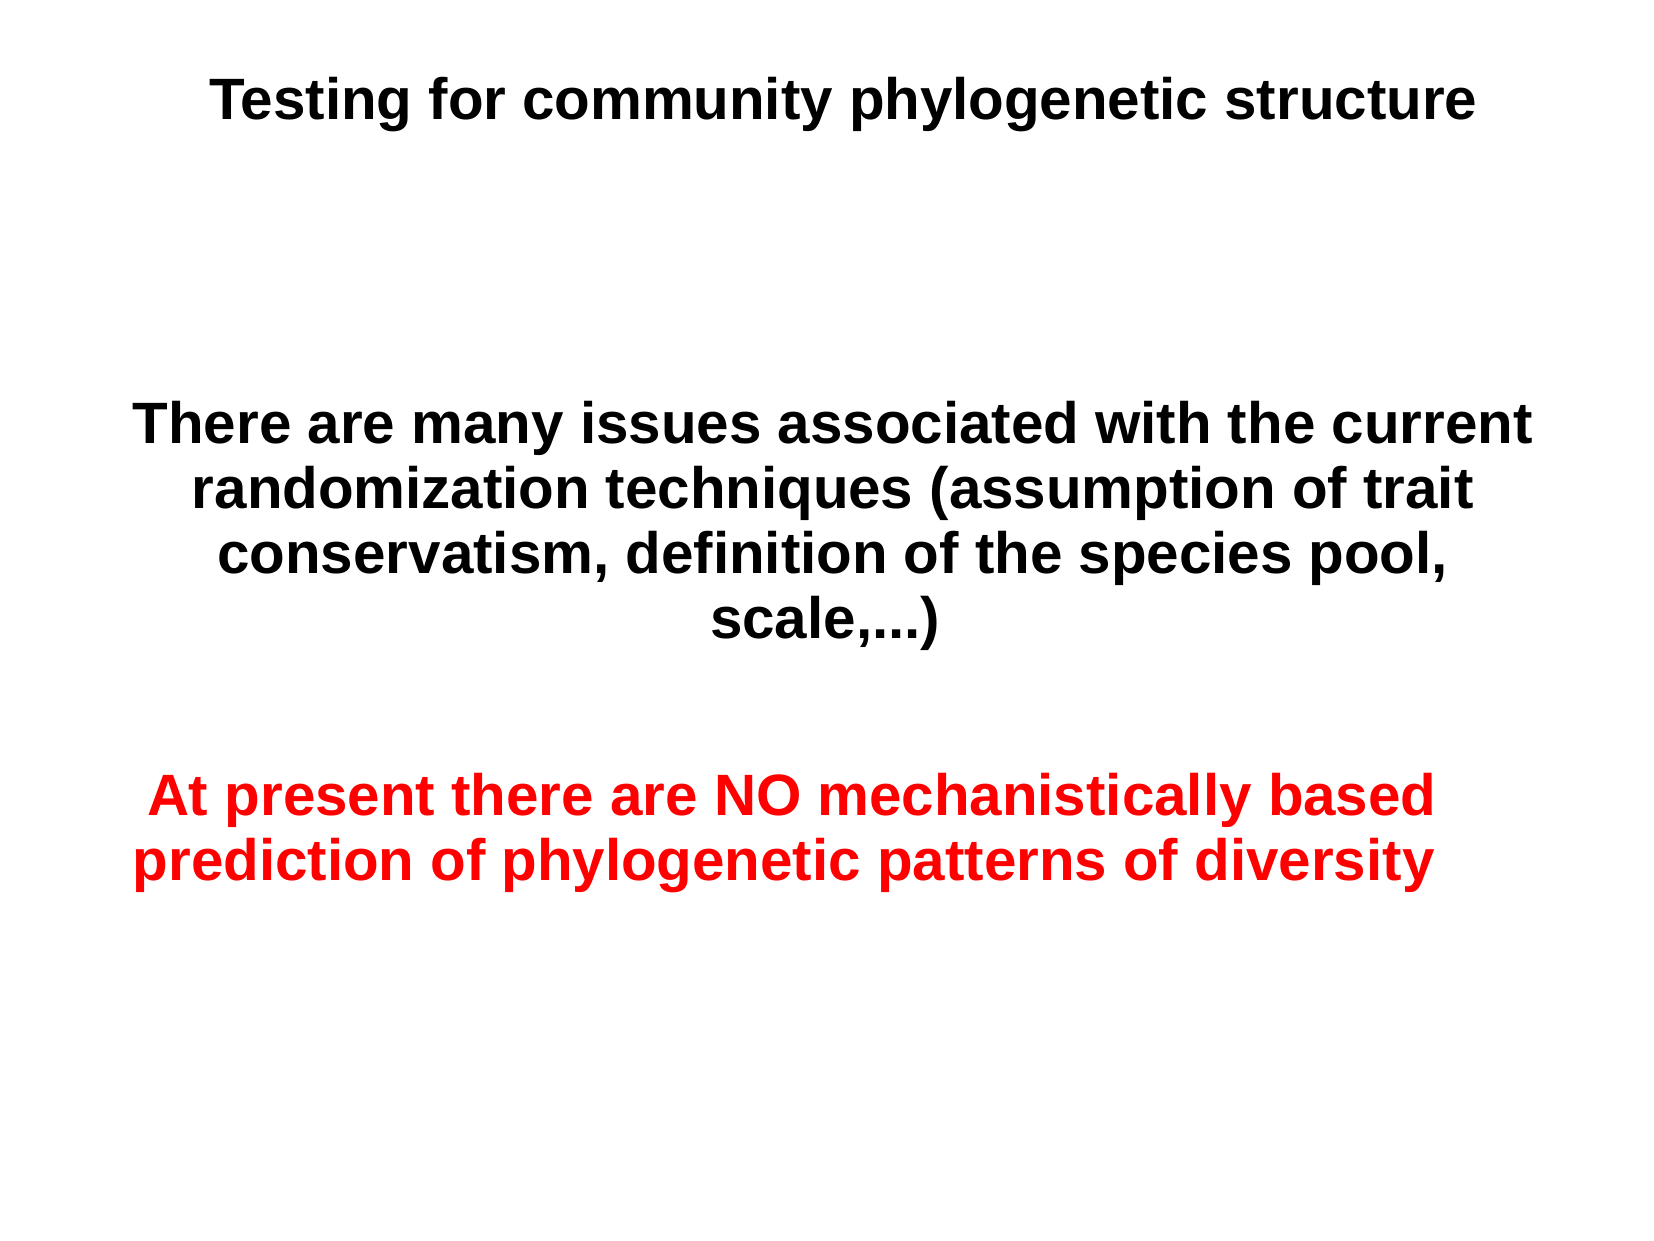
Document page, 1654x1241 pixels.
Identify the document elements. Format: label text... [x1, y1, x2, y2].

text_box At present there are NO mechanistically based prediction of phylogenetic patterns of diversity [118, 755, 1595, 904]
text_box Testing for community phylogenetic structure [194, 58, 1512, 141]
text_box There are many issues associated with the current randomization techniques (assumption of trait conservatism, definition of the species pool, scale,...) [118, 383, 1595, 665]
